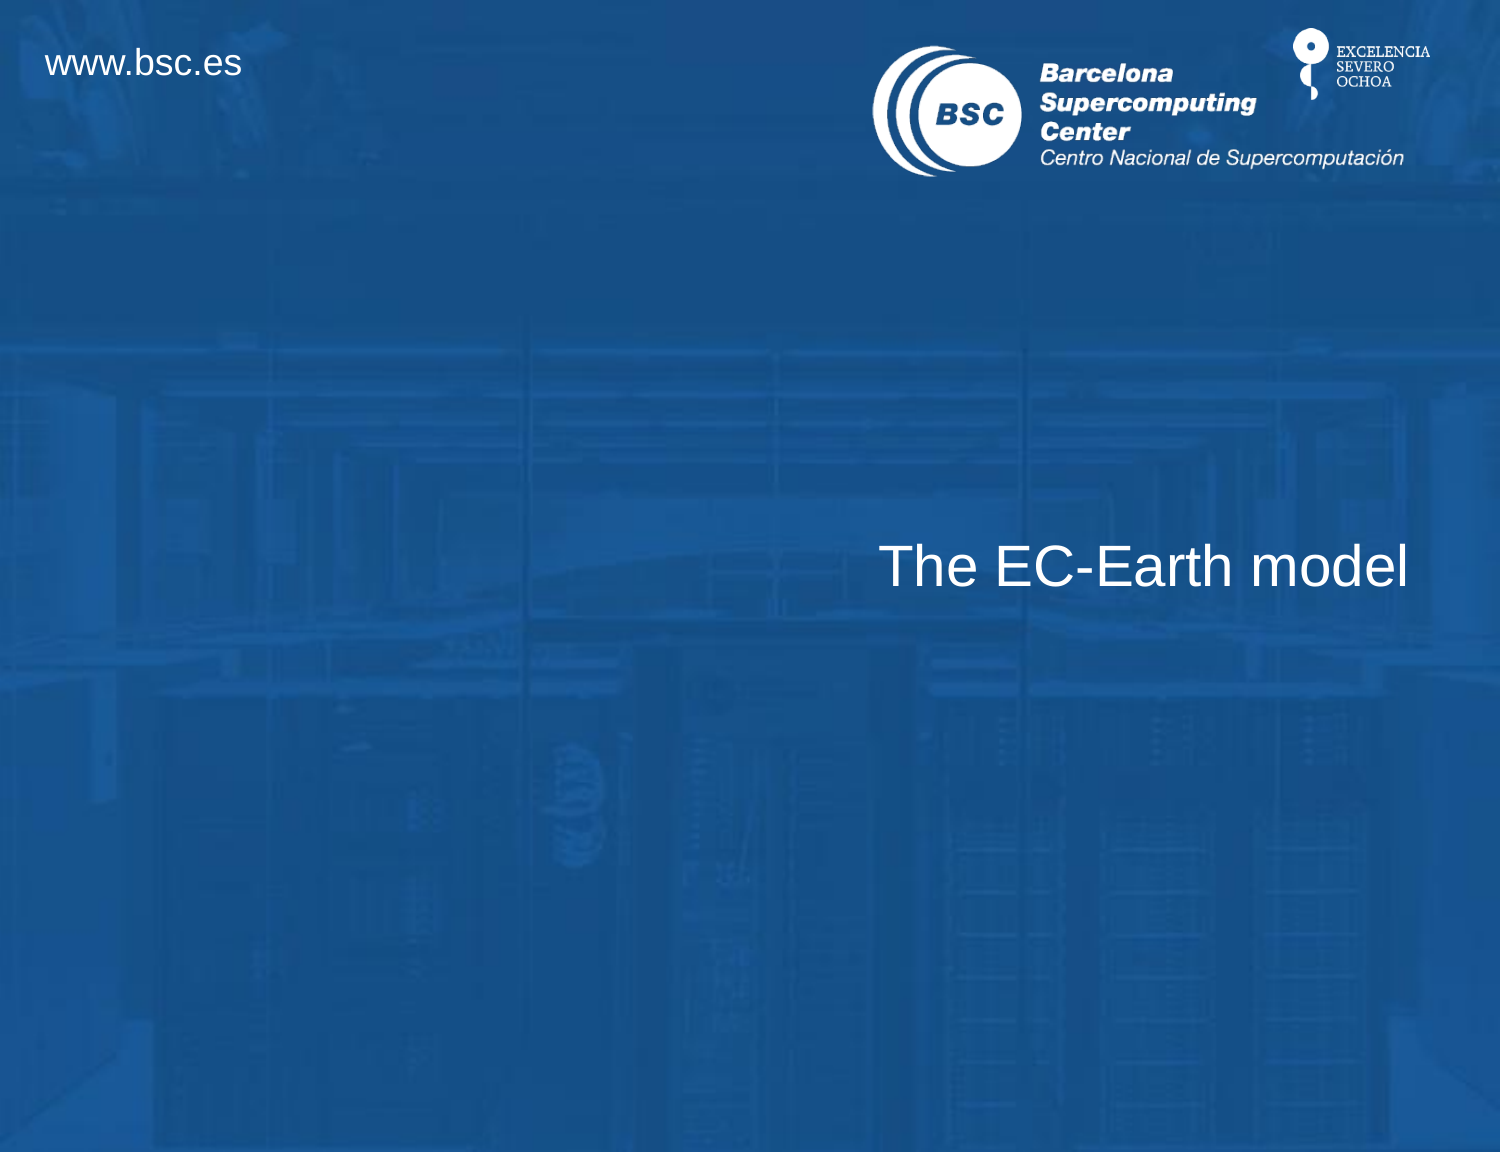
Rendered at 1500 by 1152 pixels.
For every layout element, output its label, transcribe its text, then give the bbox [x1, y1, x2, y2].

picture [0, 0, 1500, 1152]
title The EC-Earth model [75, 521, 1425, 631]
